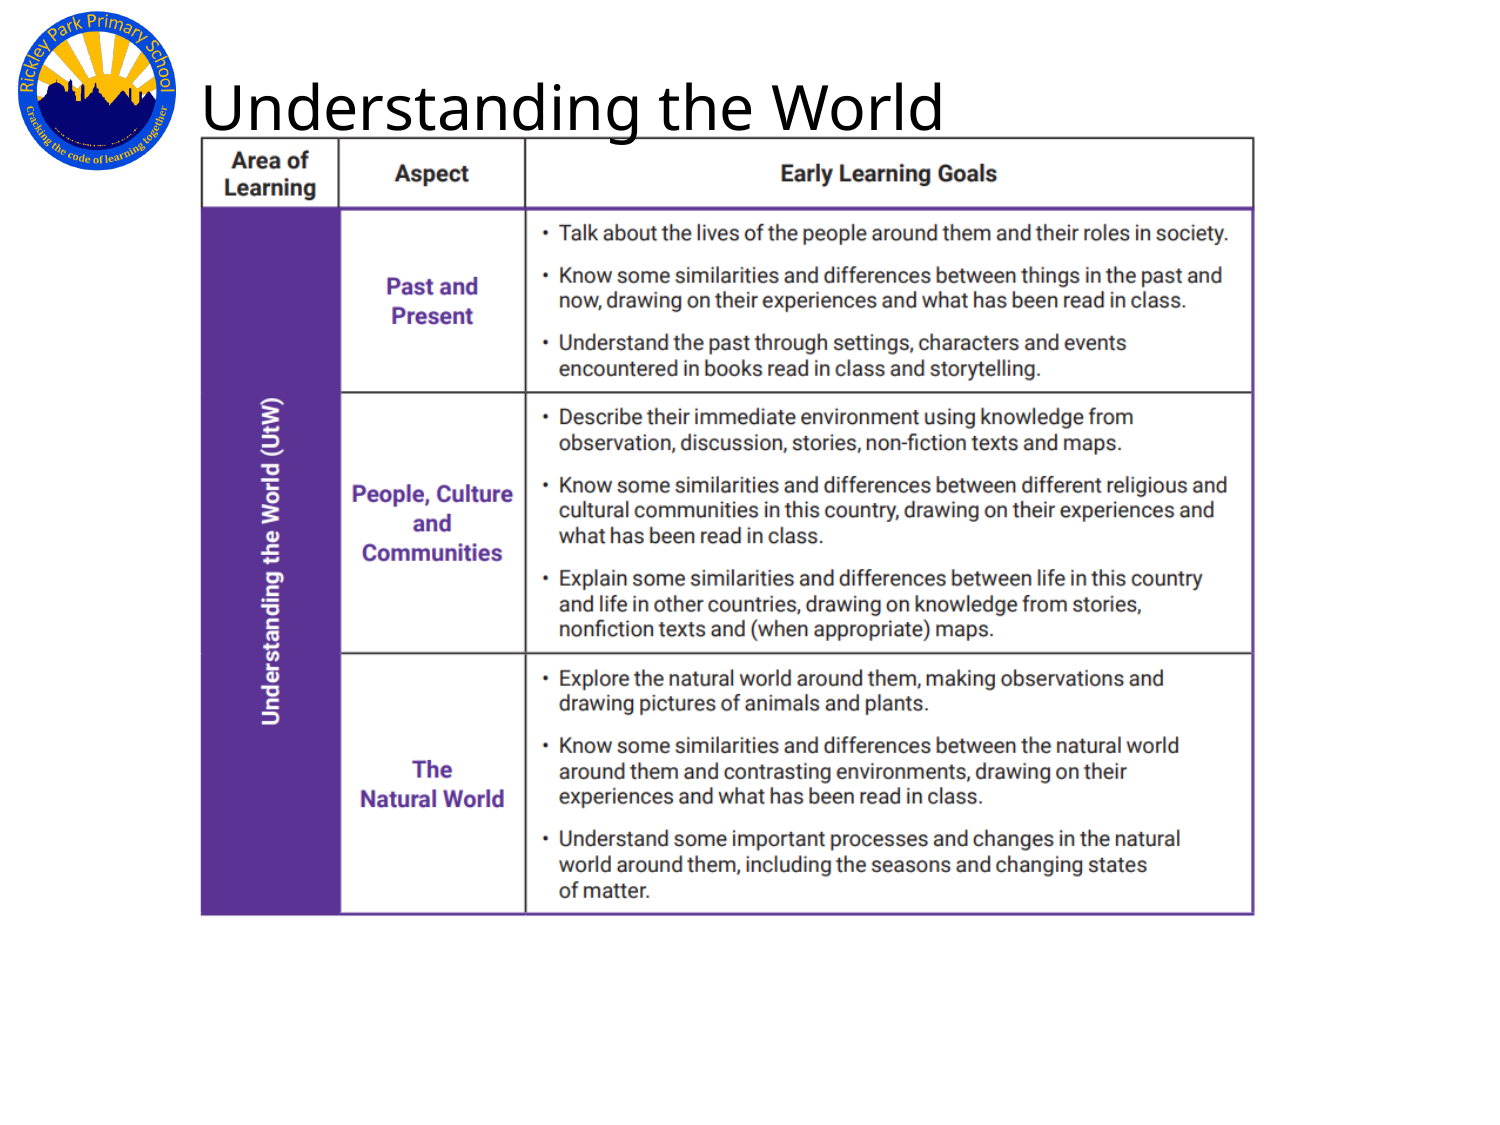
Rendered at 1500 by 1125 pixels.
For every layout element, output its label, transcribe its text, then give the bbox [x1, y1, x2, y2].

picture [16, 11, 177, 172]
text_box Understanding the World [185, 60, 987, 152]
picture [195, 132, 1263, 925]
